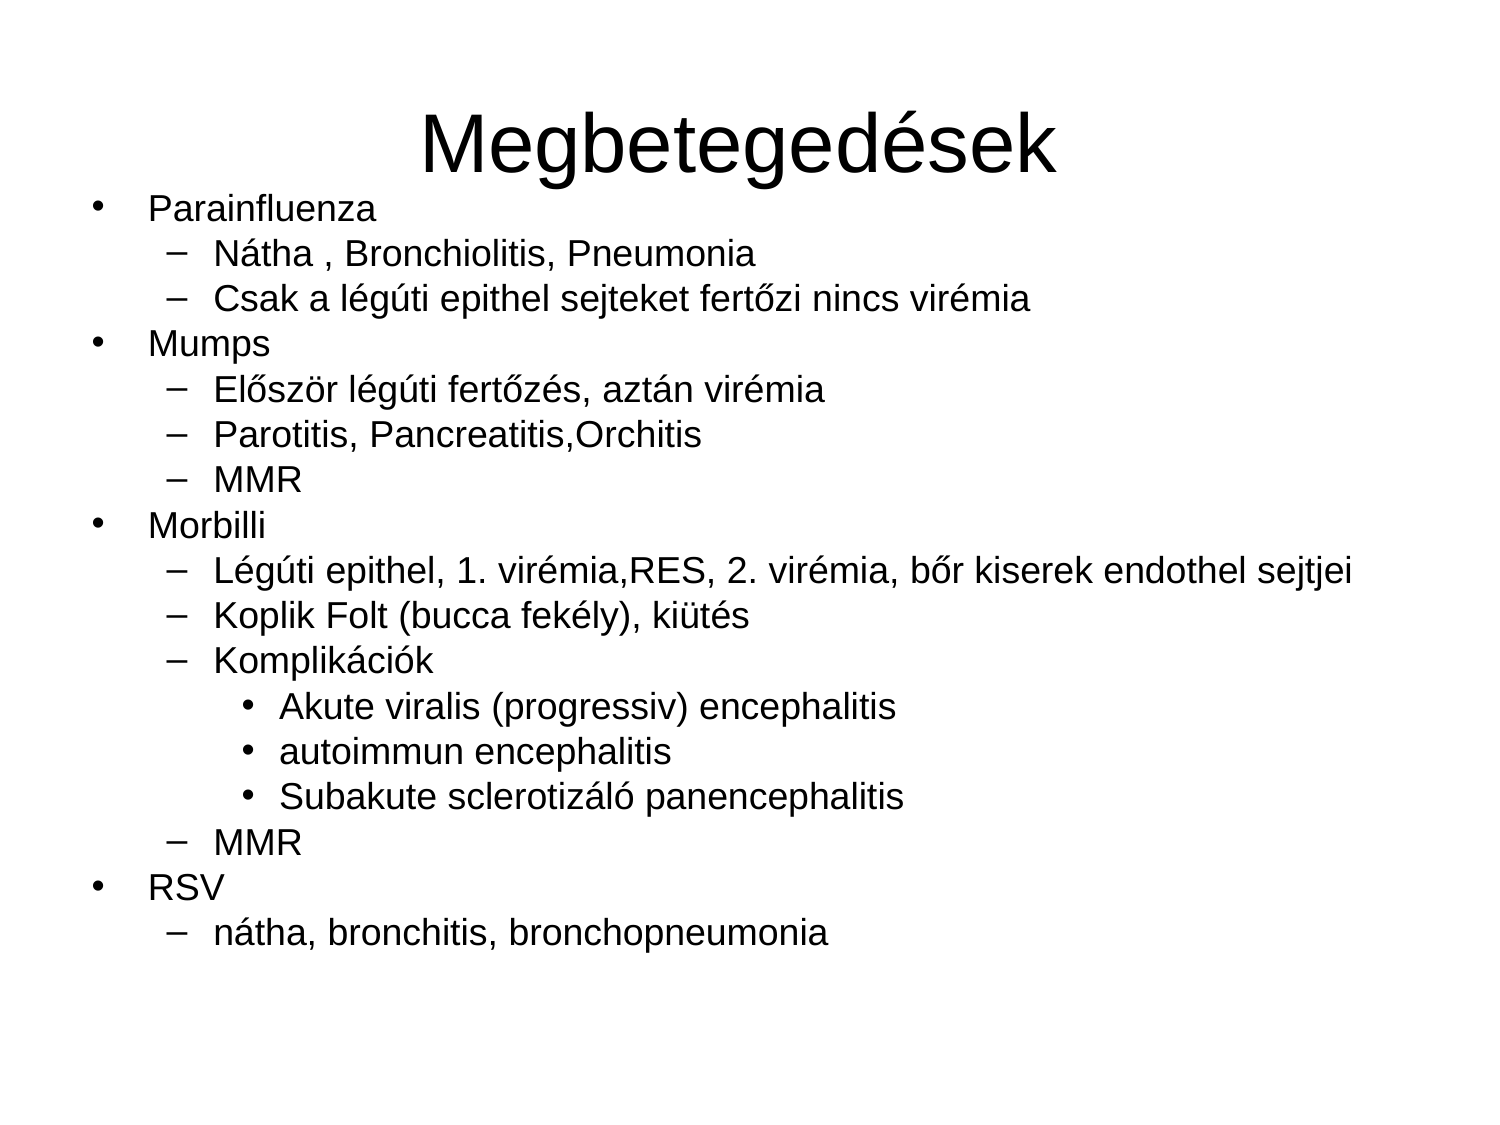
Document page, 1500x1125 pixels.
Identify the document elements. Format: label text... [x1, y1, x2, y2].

list Parainfluenza Nátha , Bronchiolitis, Pneumonia Csak a légúti epithel sejteket fertőzi nincs virémia Mumps Először légúti fertőzés, aztán virémia Parotitis, Pancreatitis,Orchitis MMR Morbilli Légúti epithel, 1. virémia,RES, 2. virémia, bőr kiserek endothel sejtjei Koplik Folt (bucca fekély), kiütés Komplikációk Akute viralis (progressiv) encephalitis autoimmun encephalitis Subakute sclerotizáló panencephalitis MMR RSV nátha, bronchitis, bronchopneumonia [76, 184, 1427, 998]
title Megbetegedések [75, 45, 1426, 233]
